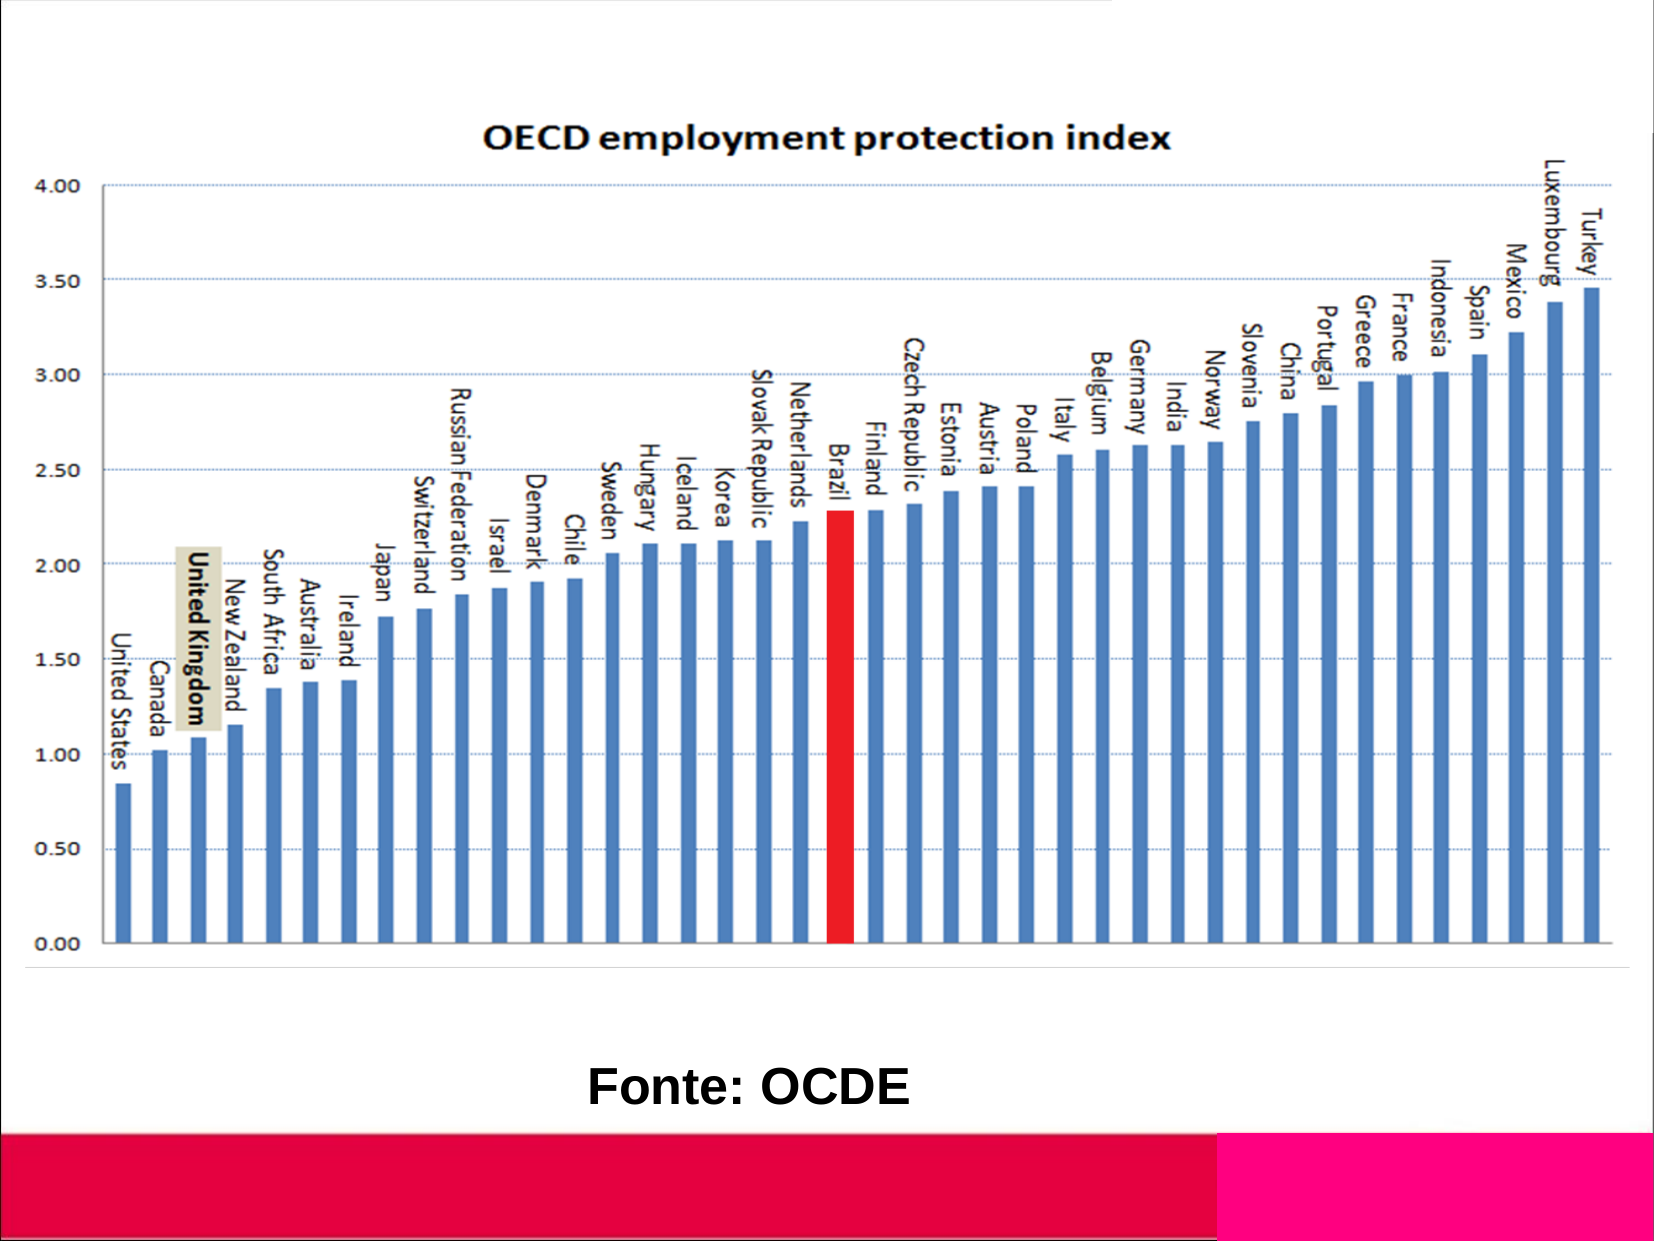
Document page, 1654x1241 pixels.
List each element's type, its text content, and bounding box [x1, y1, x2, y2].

text_box Fonte: OCDE [572, 1044, 1453, 1123]
picture [0, 0, 1654, 1241]
